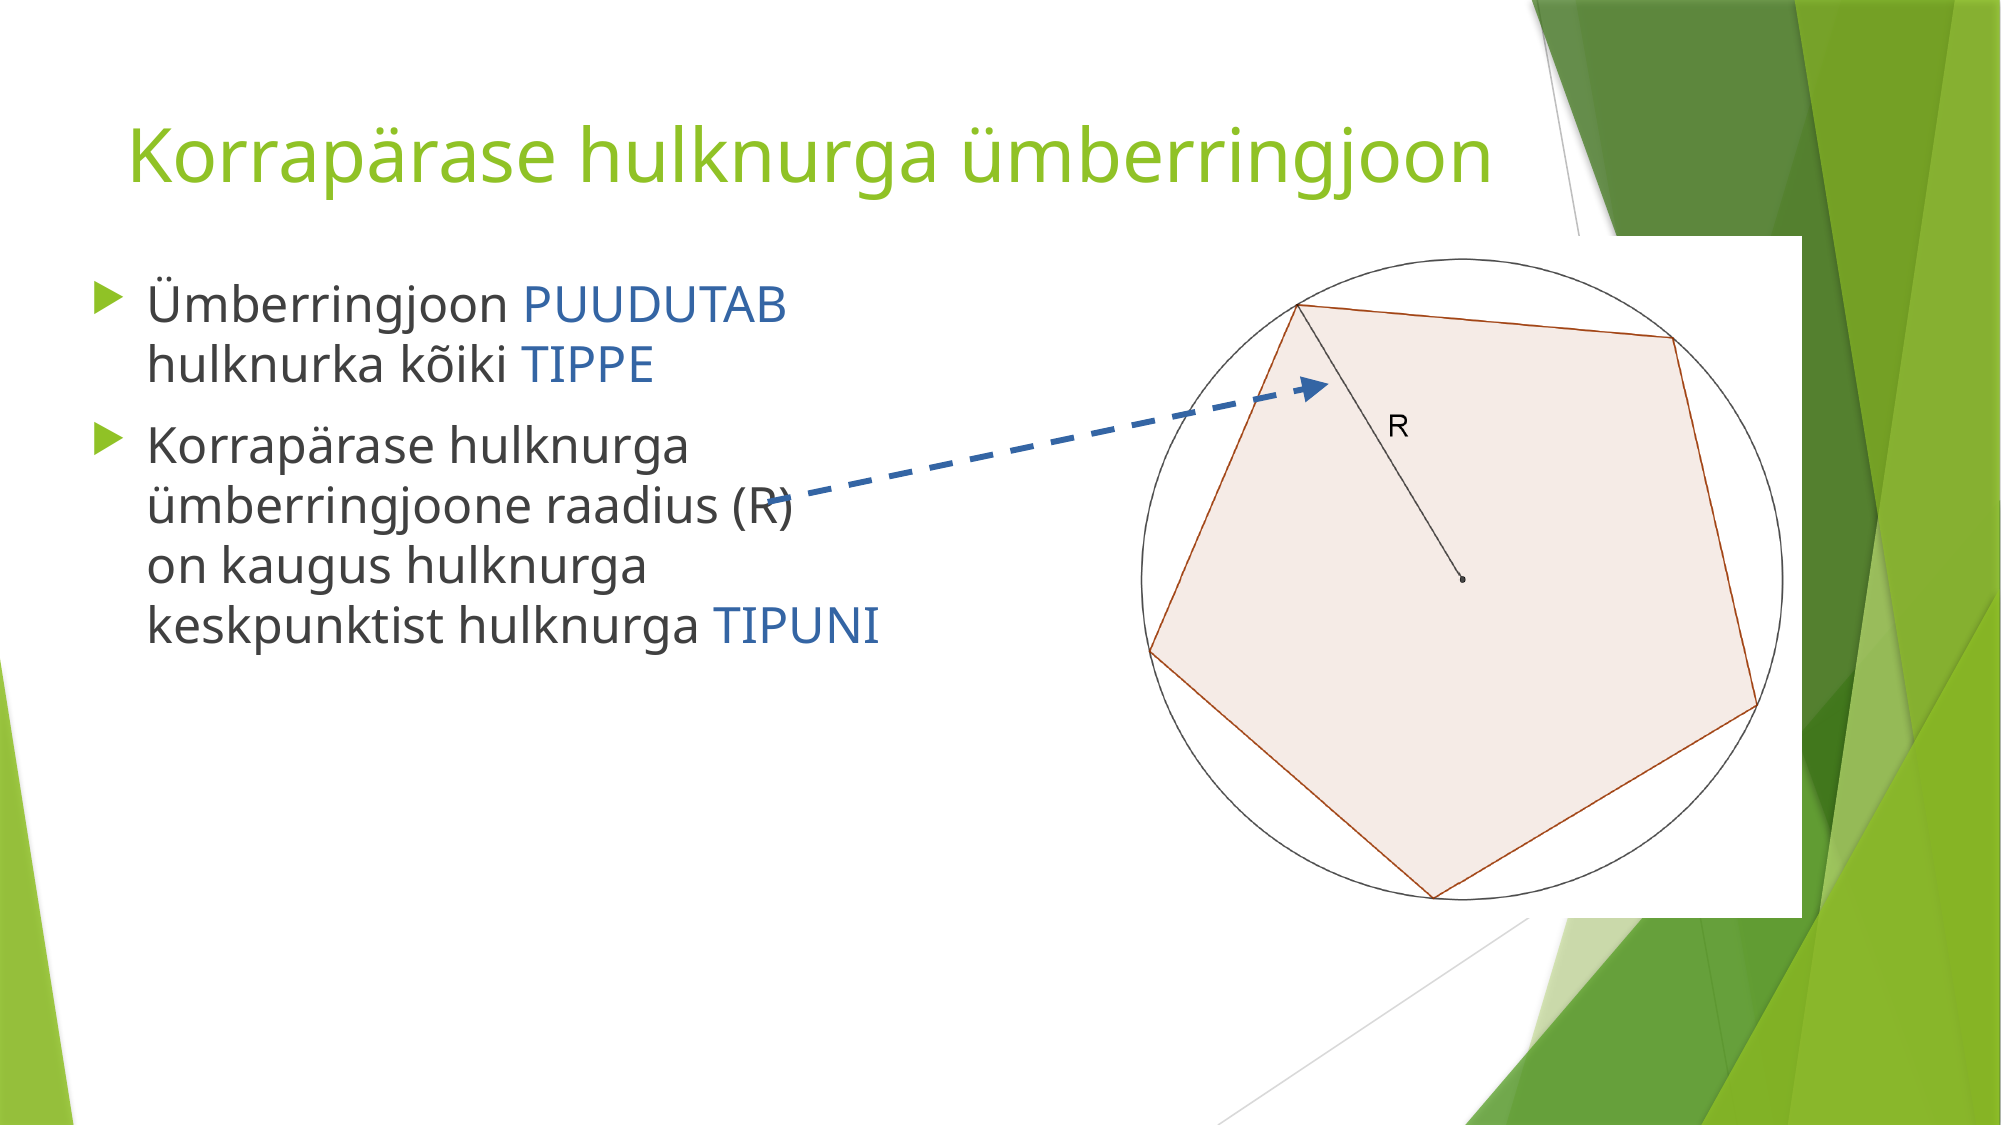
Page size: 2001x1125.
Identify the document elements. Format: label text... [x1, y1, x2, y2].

list Ümberringjoon PUUDUTAB hulknurka kõiki TIPPE Korrapärase hulknurga ümberringjoone raadius (R) on kaugus hulknurga keskpunktist hulknurga TIPUNI [75, 265, 929, 1072]
title Korrapärase hulknurga ümberringjoon [111, 99, 1522, 317]
picture [1113, 236, 1802, 918]
